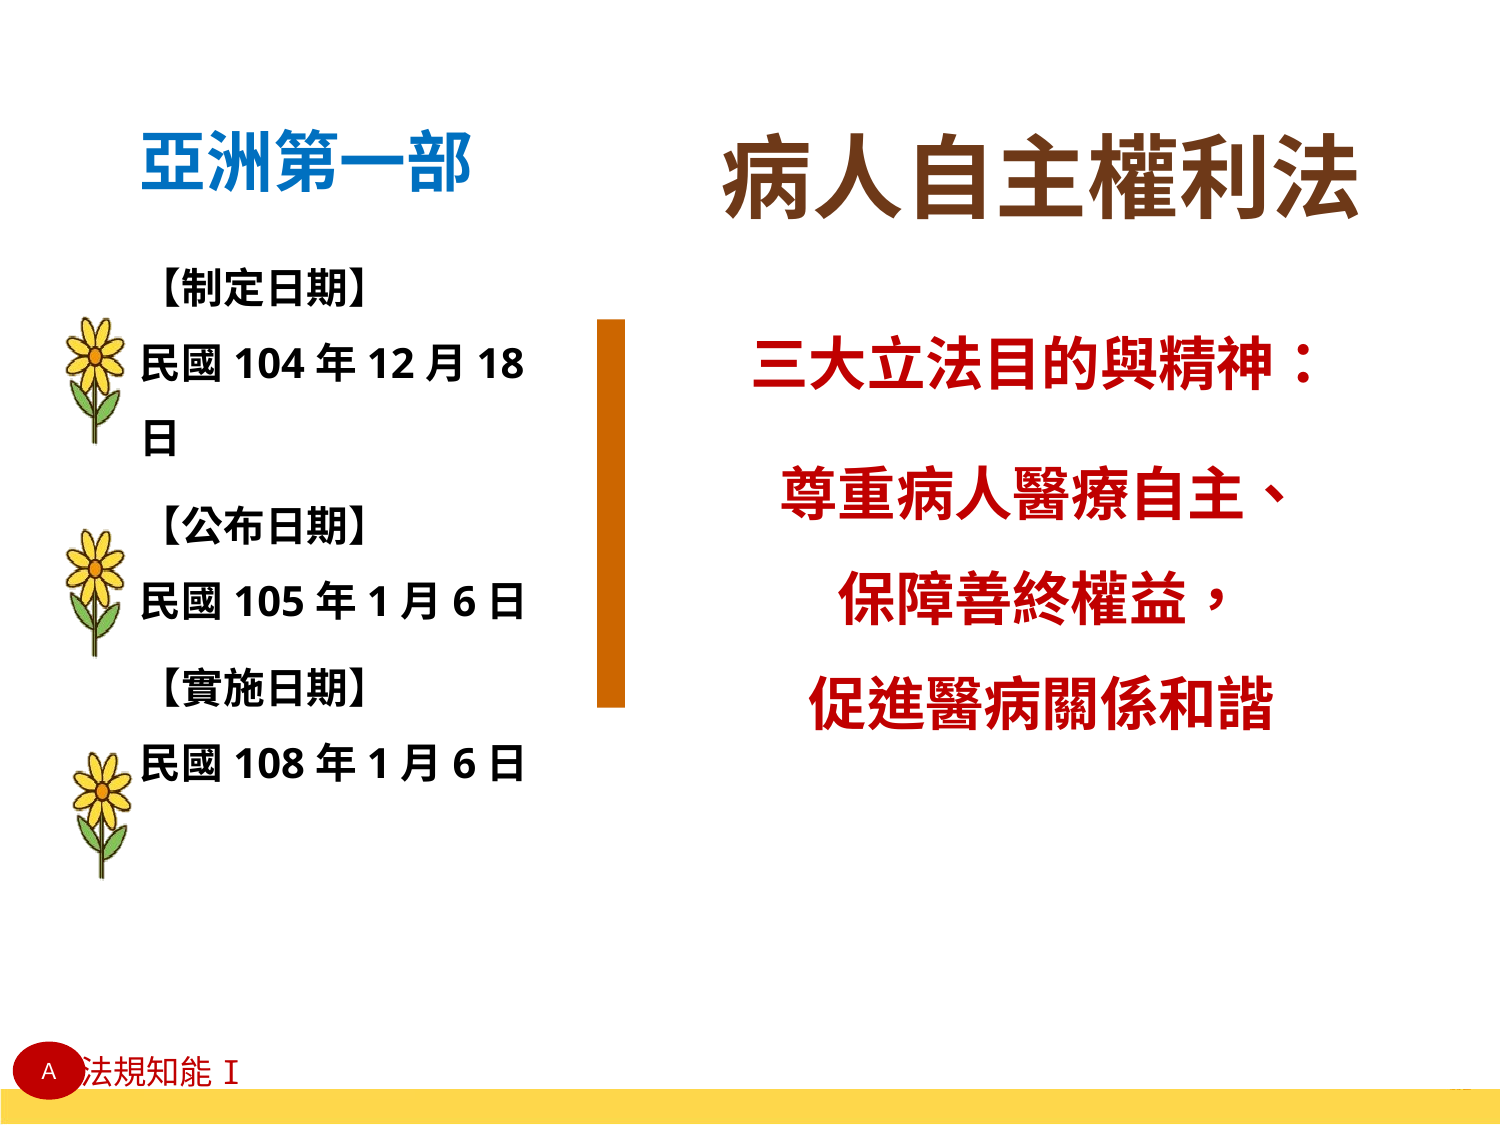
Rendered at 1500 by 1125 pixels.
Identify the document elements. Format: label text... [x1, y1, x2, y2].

picture [0, 1089, 1500, 1125]
text_box Ａ [12, 1041, 65, 1100]
text_box 病人自主權利法 [624, 112, 1459, 238]
text_box [0, 48, 524, 871]
picture [41, 740, 162, 886]
text_box [597, 319, 625, 708]
picture [34, 305, 155, 450]
picture [34, 517, 155, 663]
text_box 亞洲第一部 【制定日期】 民國104年12月18日 【公布日期】 民國105年1月6日 【實施日期】 民國108年1月6日 [125, 112, 572, 885]
text_box 法規知能I [65, 1044, 257, 1099]
text_box 三大立法目的與精神： 尊重病人醫療自主、 保障善終權益， 促進醫病關係和諧 [624, 319, 1459, 745]
